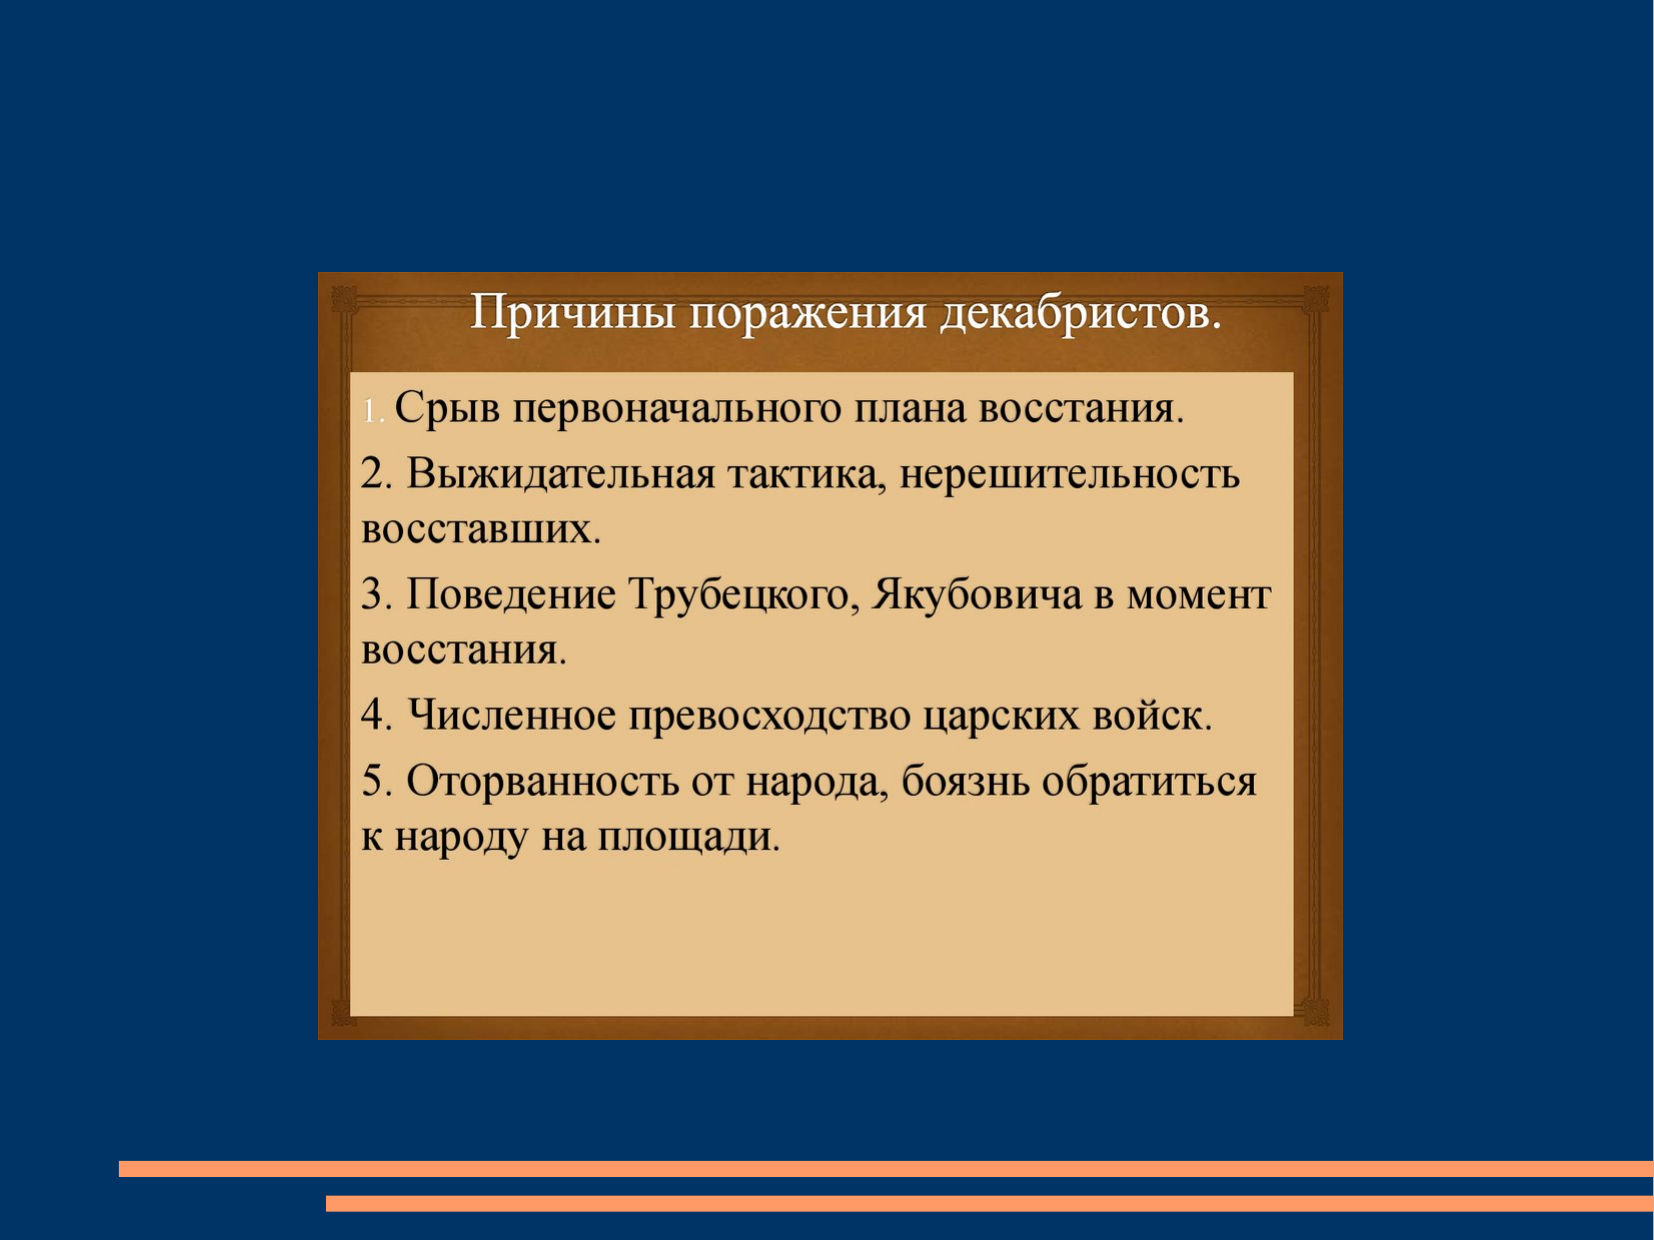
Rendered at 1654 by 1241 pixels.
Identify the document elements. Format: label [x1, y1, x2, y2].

picture [318, 272, 1343, 1040]
